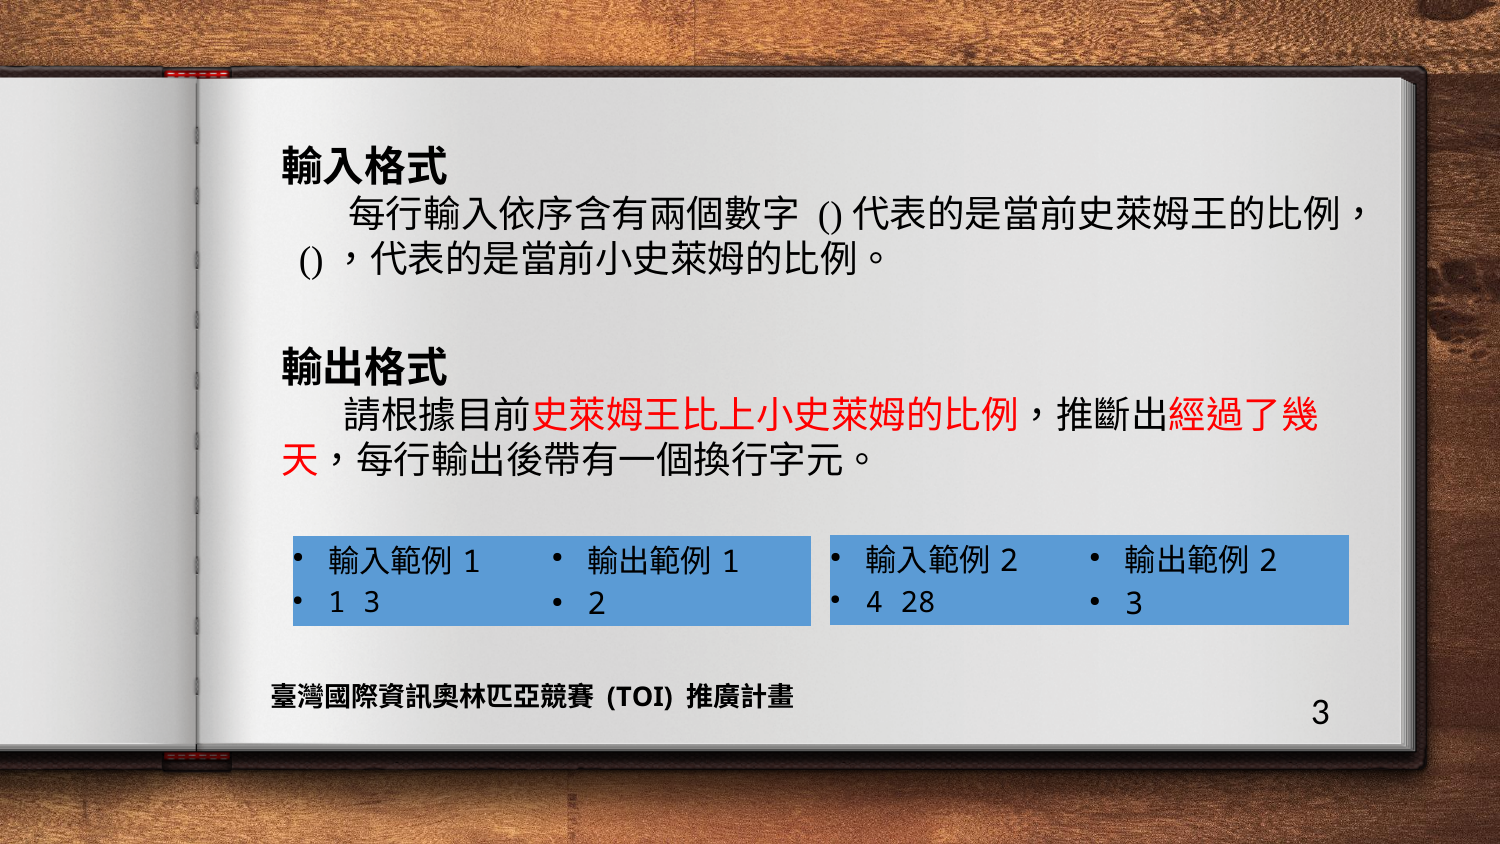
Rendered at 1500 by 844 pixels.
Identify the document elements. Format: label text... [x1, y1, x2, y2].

table_header 輸出範例1 2 [552, 536, 811, 626]
text_box [1295, 672, 1386, 737]
table_header 輸入範例2 4 28 [830, 535, 1089, 625]
table_header 輸出範例2 3 [1089, 535, 1349, 625]
text_box 輸入格式 每行輸入依序含有兩個數字 ()代表的是當前史萊姆王的比例， ()，代表的是當前小史萊姆的比例。 [266, 132, 1356, 287]
text_box 輸出格式 請根據目前史萊姆王比上小史萊姆的比例，推斷出經過了幾天，每行輸出後帶有一個換行字元。 [266, 333, 1368, 579]
table_header 輸入範例1 1 3 [293, 536, 552, 626]
